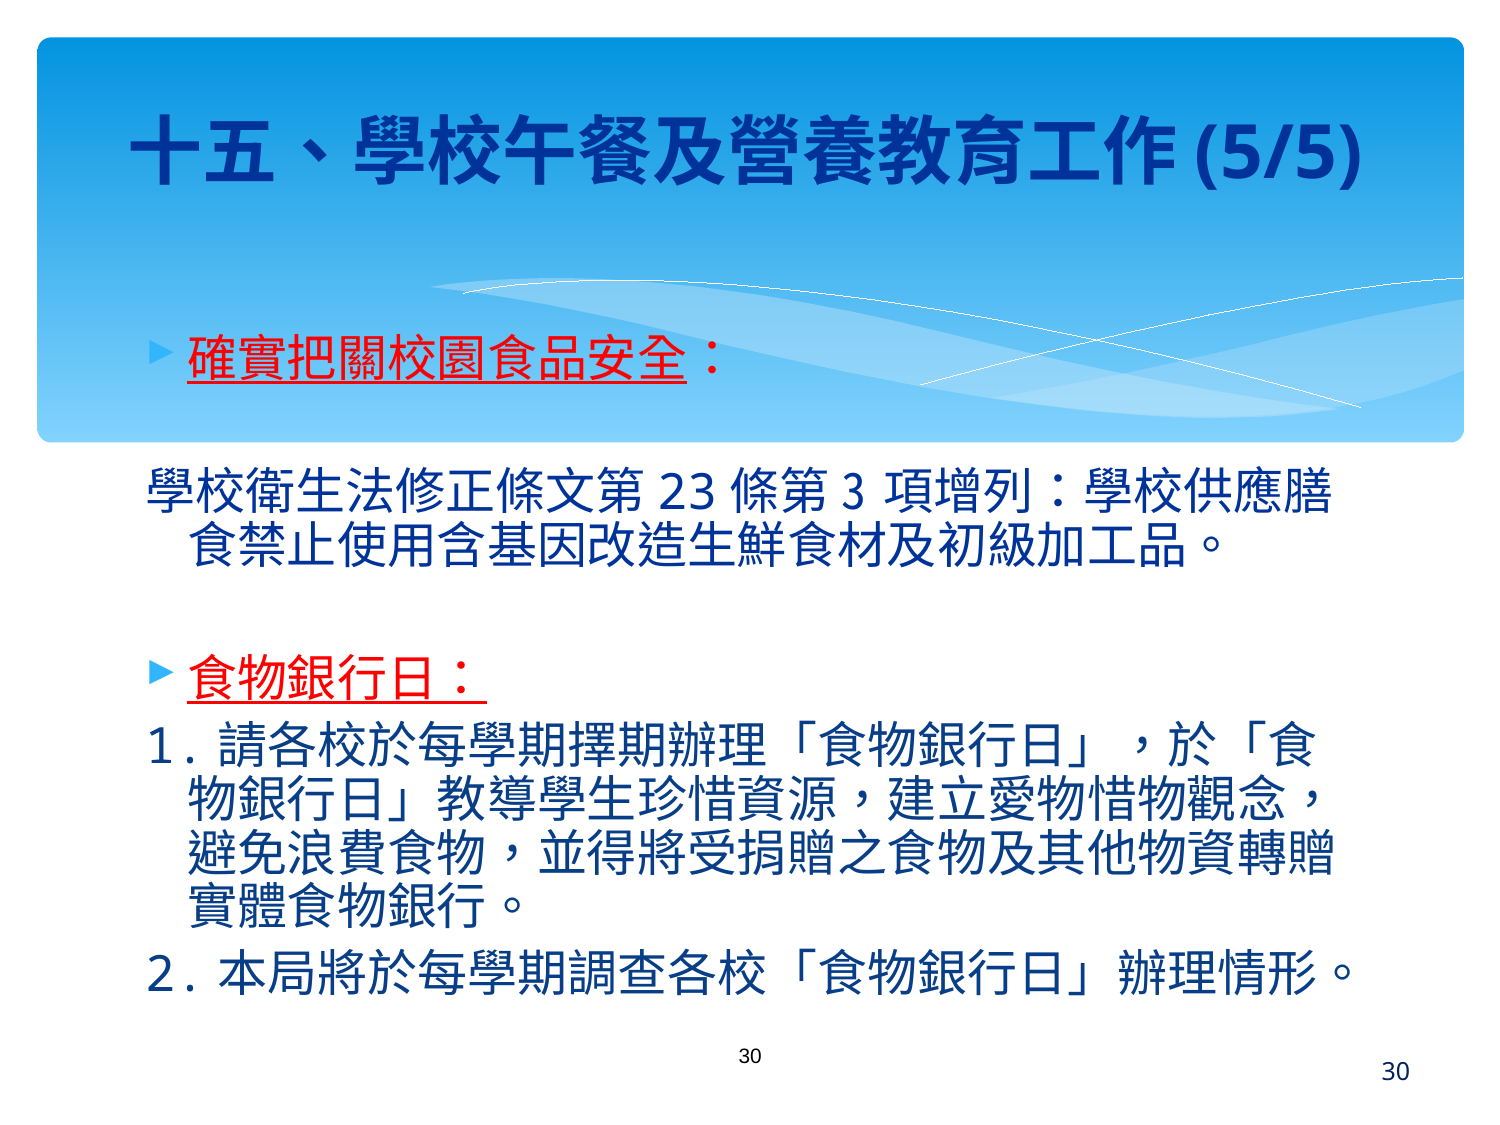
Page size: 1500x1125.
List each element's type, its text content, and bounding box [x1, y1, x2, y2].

text_box 十五、學校午餐及營養教育工作(5/5) [112, 54, 1463, 243]
list 確實把關校園食品安全： 學校衛生法修正條文第23條第3項增列：學校供應膳食禁止使用含基因改造生鮮食材及初級加工品。 食物銀行日： 1.請各校於每學期擇期辦理「食物銀行日」，於「食物銀行日」教導學生珍惜資源，建立愛物惜物觀念，避免浪費食物，並得將受捐贈之食物及其他物資轉贈實體食物銀行。 2.本局將於每學期調查各校「食物銀行日」辦理情形。 [112, 326, 1359, 1043]
text_box <number> [654, 1025, 846, 1086]
text_box <number> [1074, 1042, 1426, 1103]
